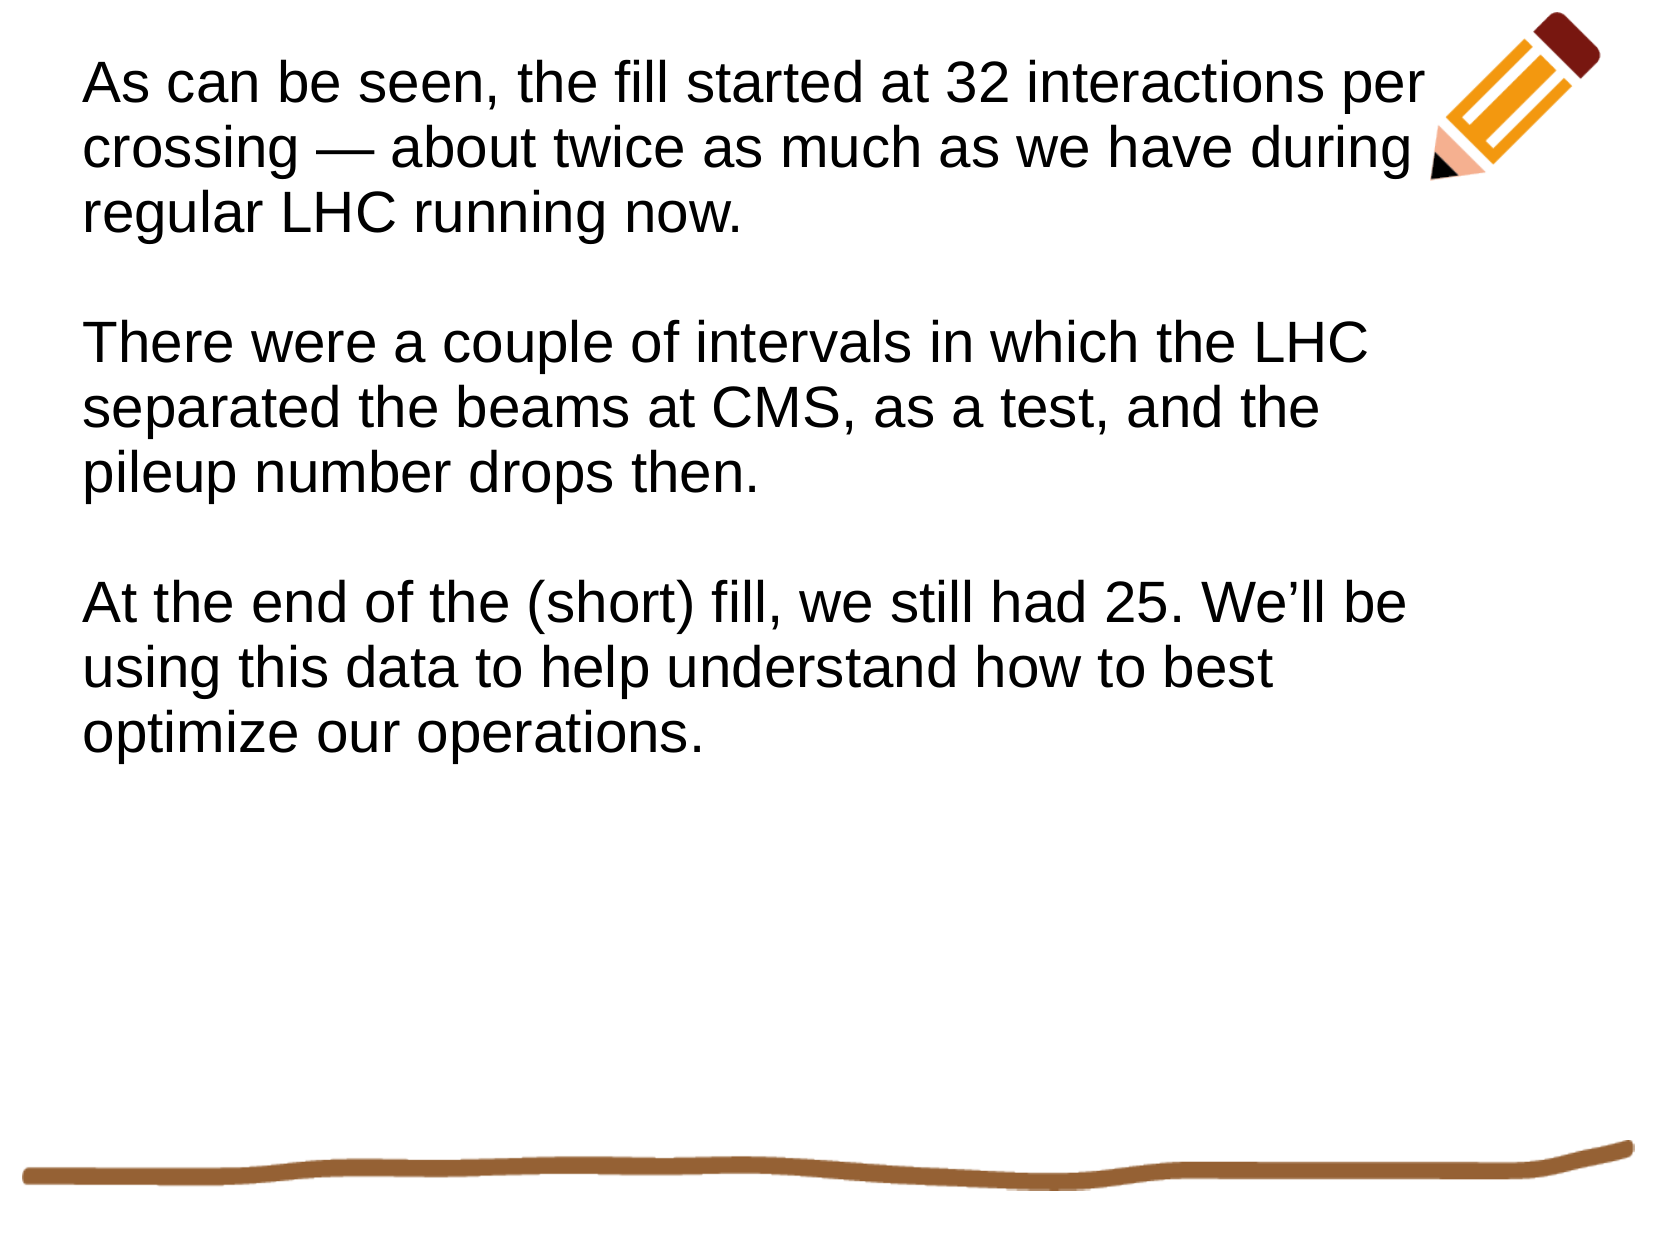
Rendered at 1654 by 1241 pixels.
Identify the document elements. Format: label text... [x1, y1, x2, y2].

subtitle As can be seen, the fill started at 32 interactions per crossing — about twice as much as we have during regular LHC running now. There were a couple of intervals in which the LHC separated the beams at CMS, as a test, and the pileup number drops then. At the end of the (short) fill, we still had 25. We’ll be using this data to help understand how to best optimize our operations. [82, 49, 1430, 652]
picture [22, 1140, 1635, 1191]
picture [1430, 12, 1601, 181]
